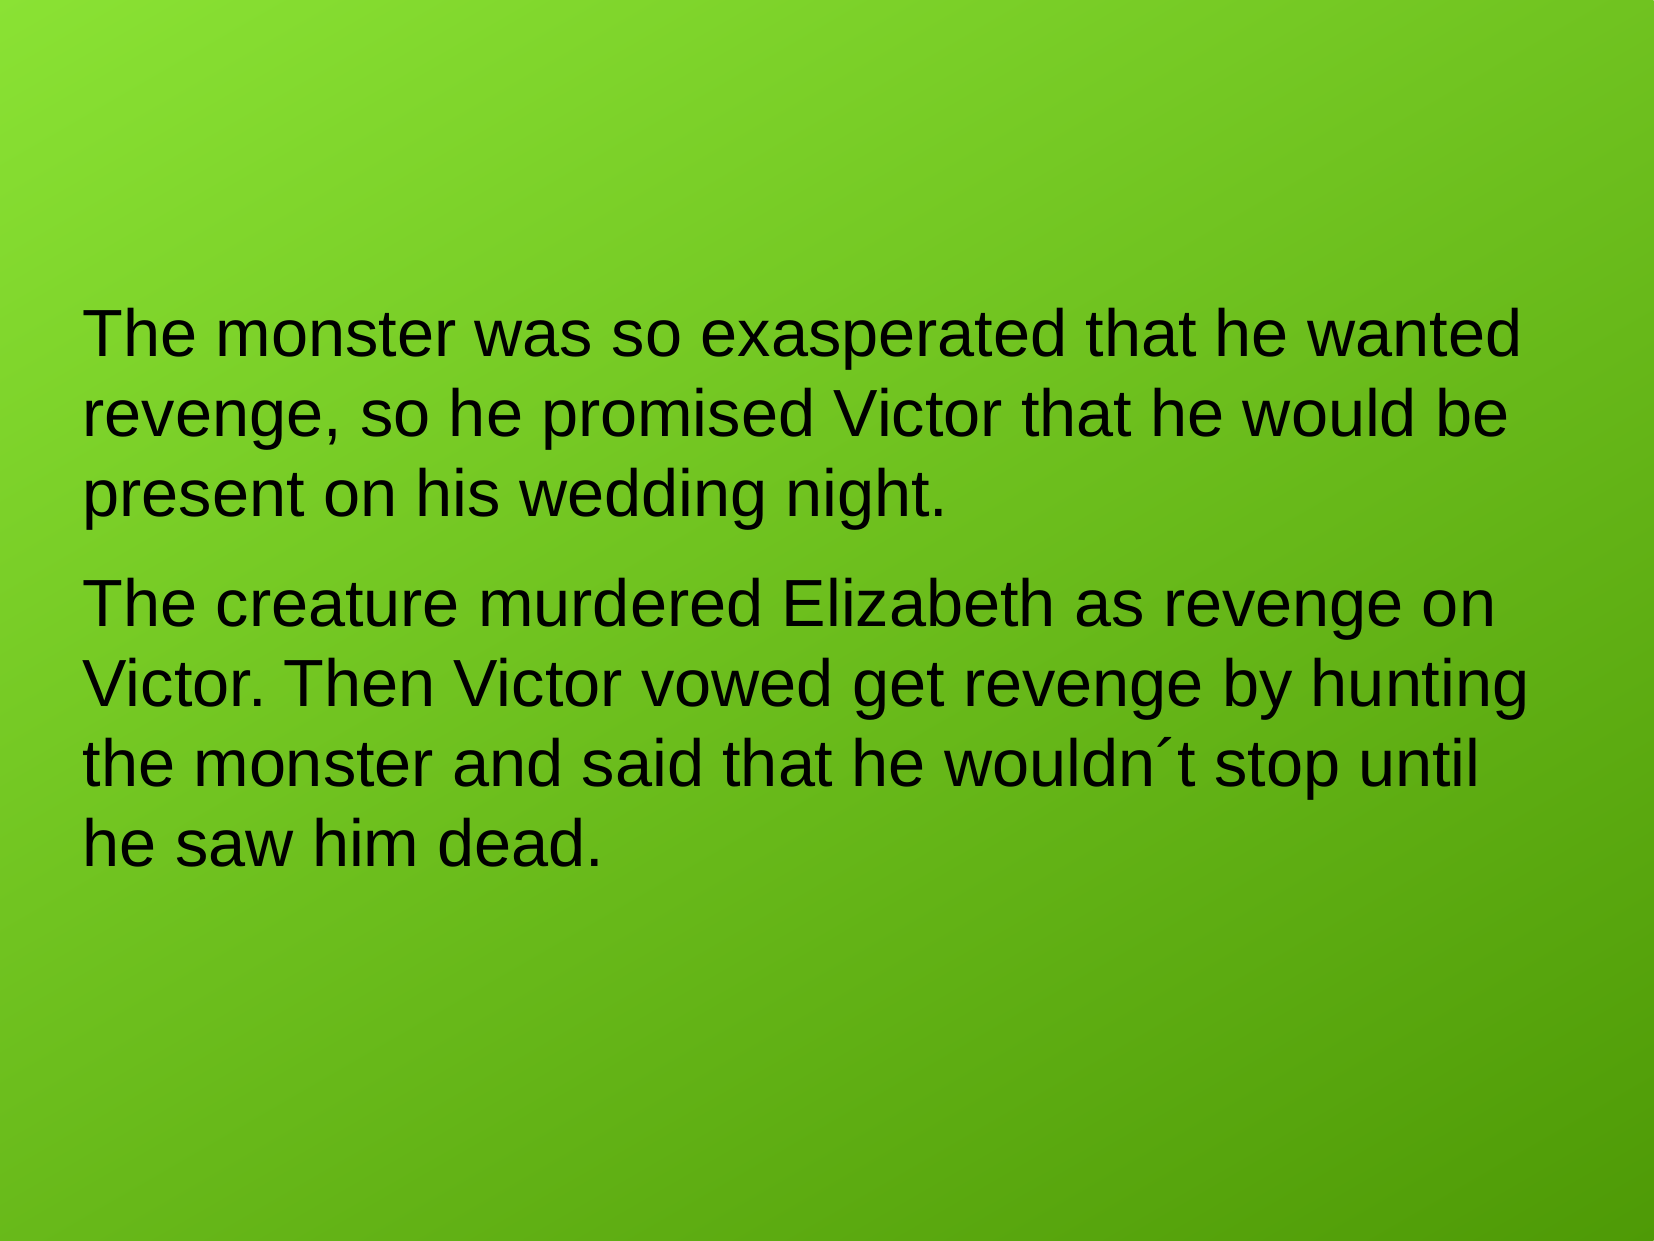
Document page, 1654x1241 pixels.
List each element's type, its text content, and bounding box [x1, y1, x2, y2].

list The monster was so exasperated that he wanted revenge, so he promised Victor that he would be present on his wedding night. The creature murdered Elizabeth as revenge on Victor. Then Victor vowed get revenge by hunting the monster and said that he wouldn´t stop until he saw him dead. [82, 290, 1571, 1010]
